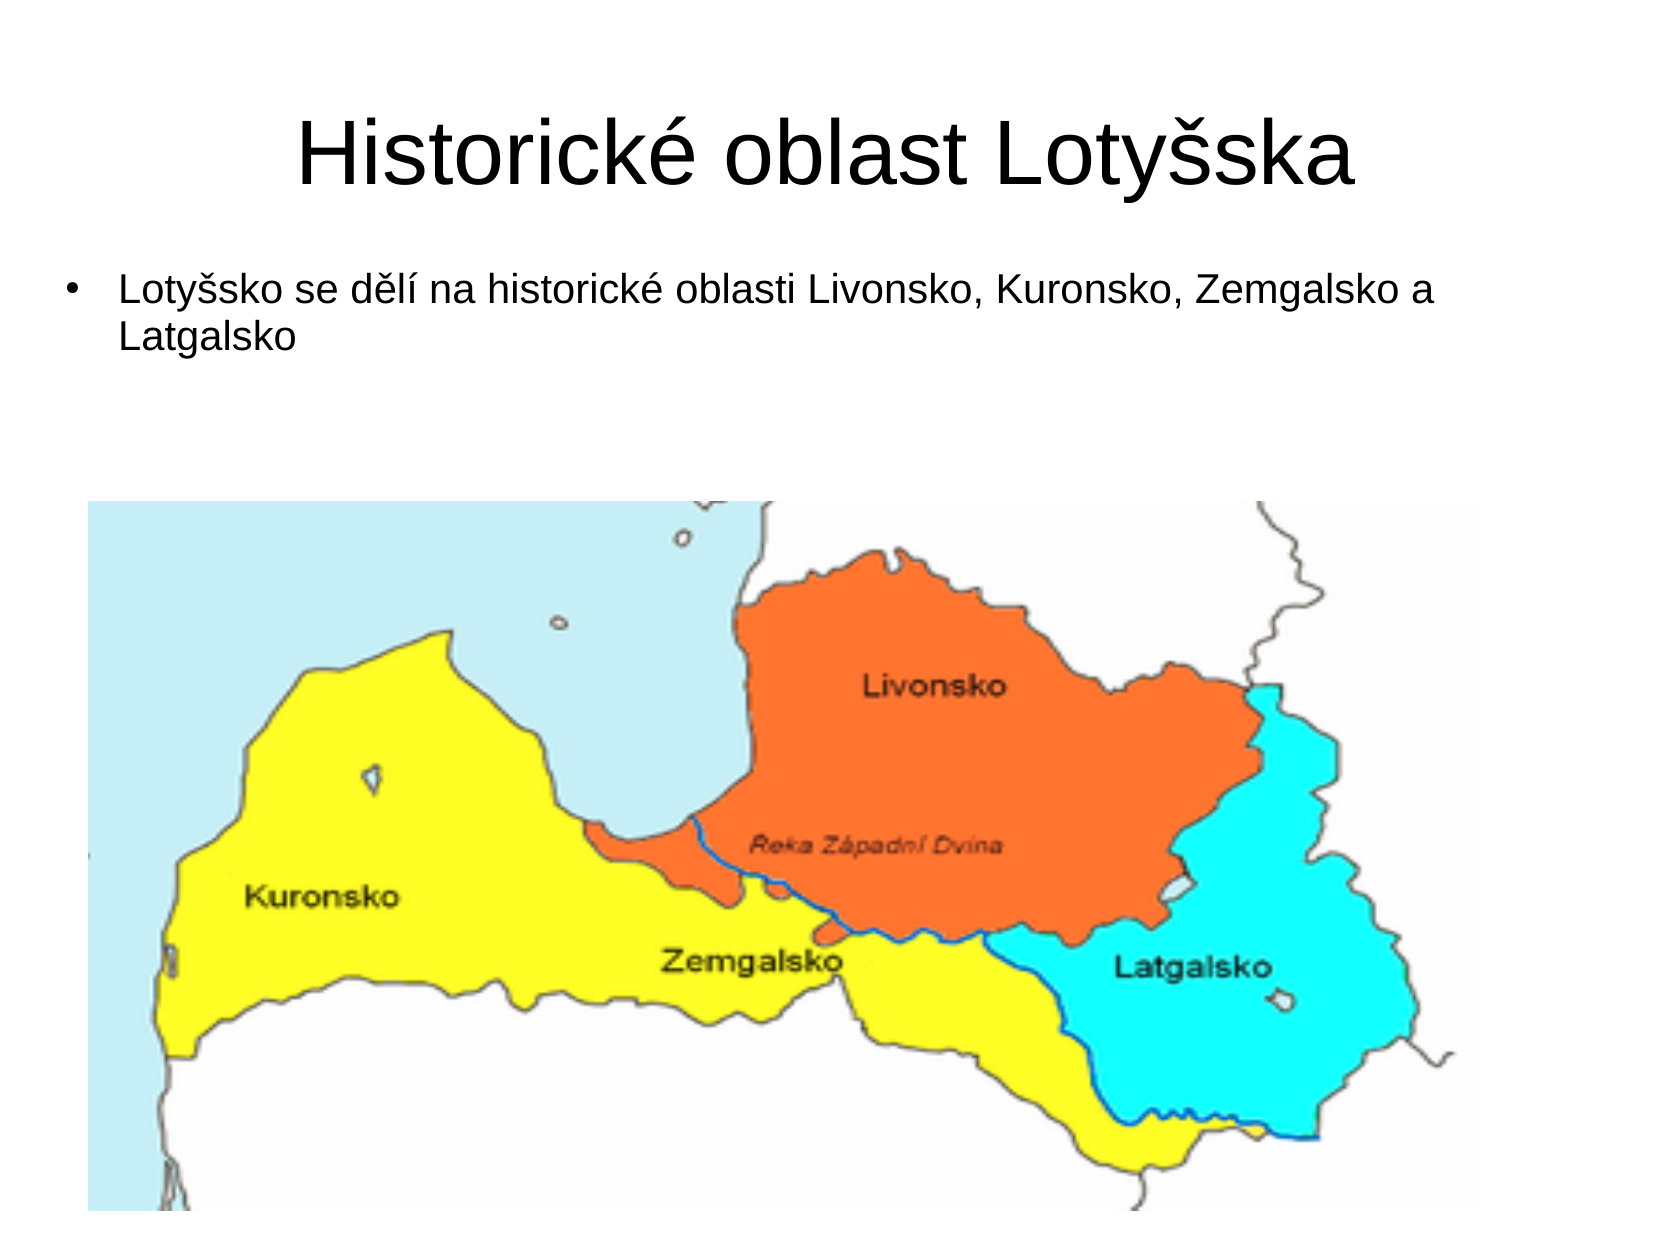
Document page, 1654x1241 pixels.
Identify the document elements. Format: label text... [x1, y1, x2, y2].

picture [88, 501, 1477, 1211]
title Historické oblast Lotyšska [82, 49, 1571, 257]
list Lotyšsko se dělí na historické oblasti Livonsko, Kuronsko, Zemgalsko a Latgalsko [47, 265, 1536, 473]
